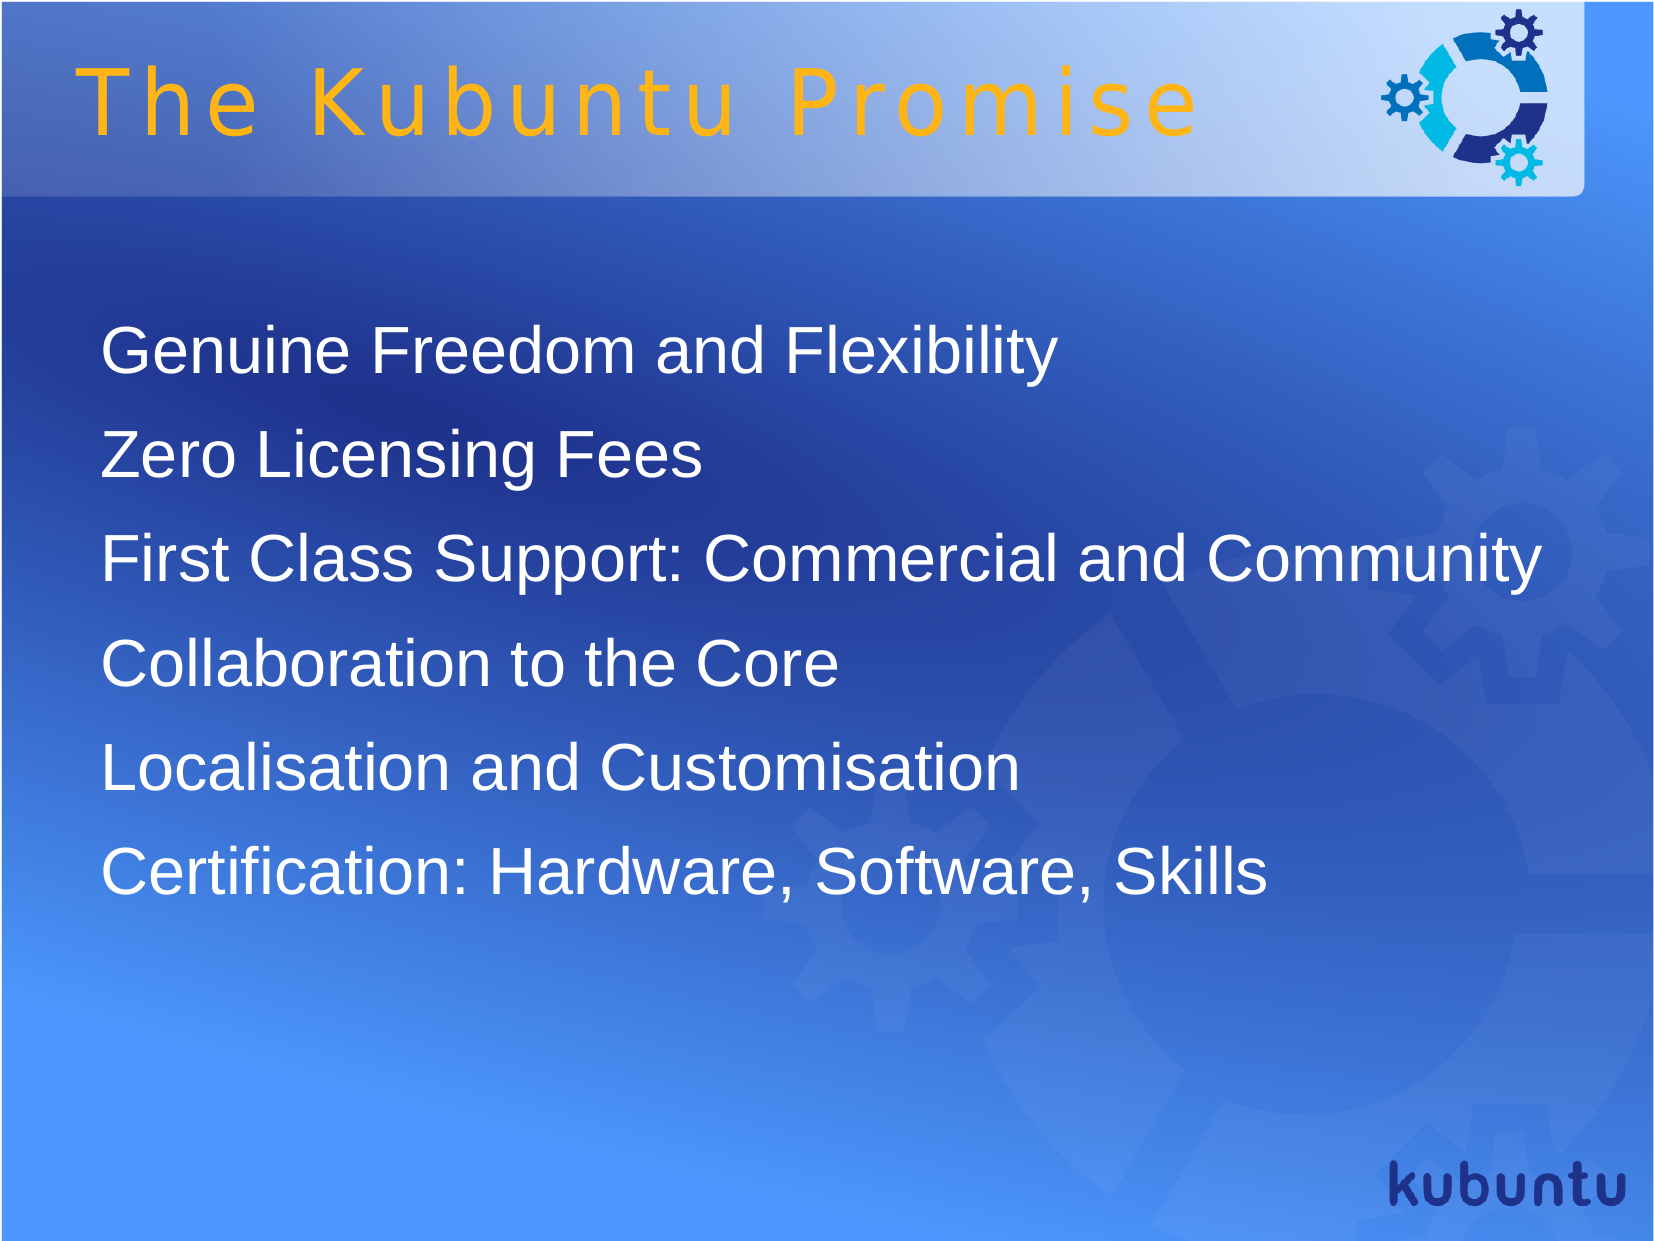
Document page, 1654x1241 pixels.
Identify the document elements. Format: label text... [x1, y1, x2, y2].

list Genuine Freedom and Flexibility Zero Licensing Fees First Class Support: Commercial and Community Collaboration to the Core Localisation and Customisation Certification: Hardware, Software, Skills [82, 312, 1625, 1057]
title The Kubuntu Promise [76, 0, 1359, 207]
picture [0, 0, 1654, 1241]
